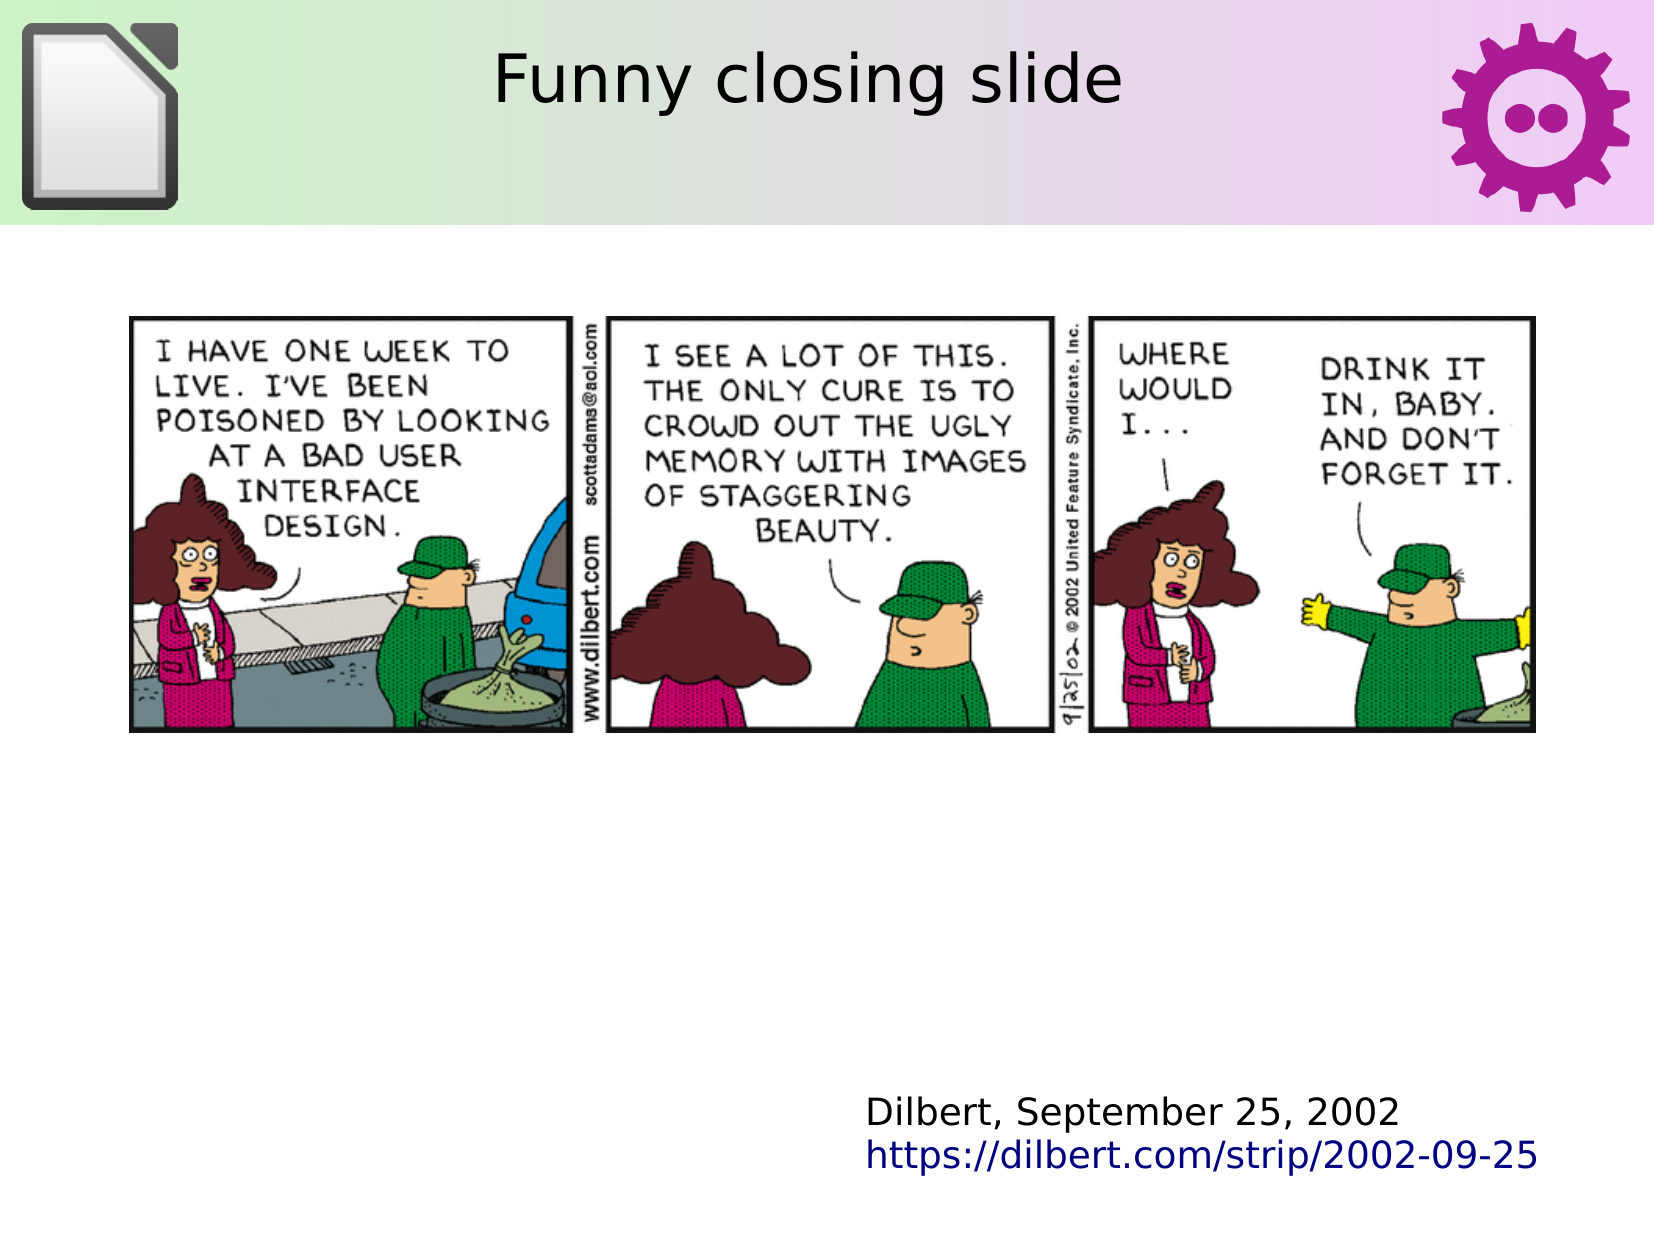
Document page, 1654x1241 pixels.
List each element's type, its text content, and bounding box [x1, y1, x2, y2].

title Funny closing slide [212, 23, 1406, 213]
picture [129, 316, 1536, 733]
text_box Dilbert, September 25, 2002 https://dilbert.com/strip/2002-09-25 [850, 1039, 1583, 1229]
picture [1442, 23, 1630, 212]
picture [22, 23, 178, 210]
